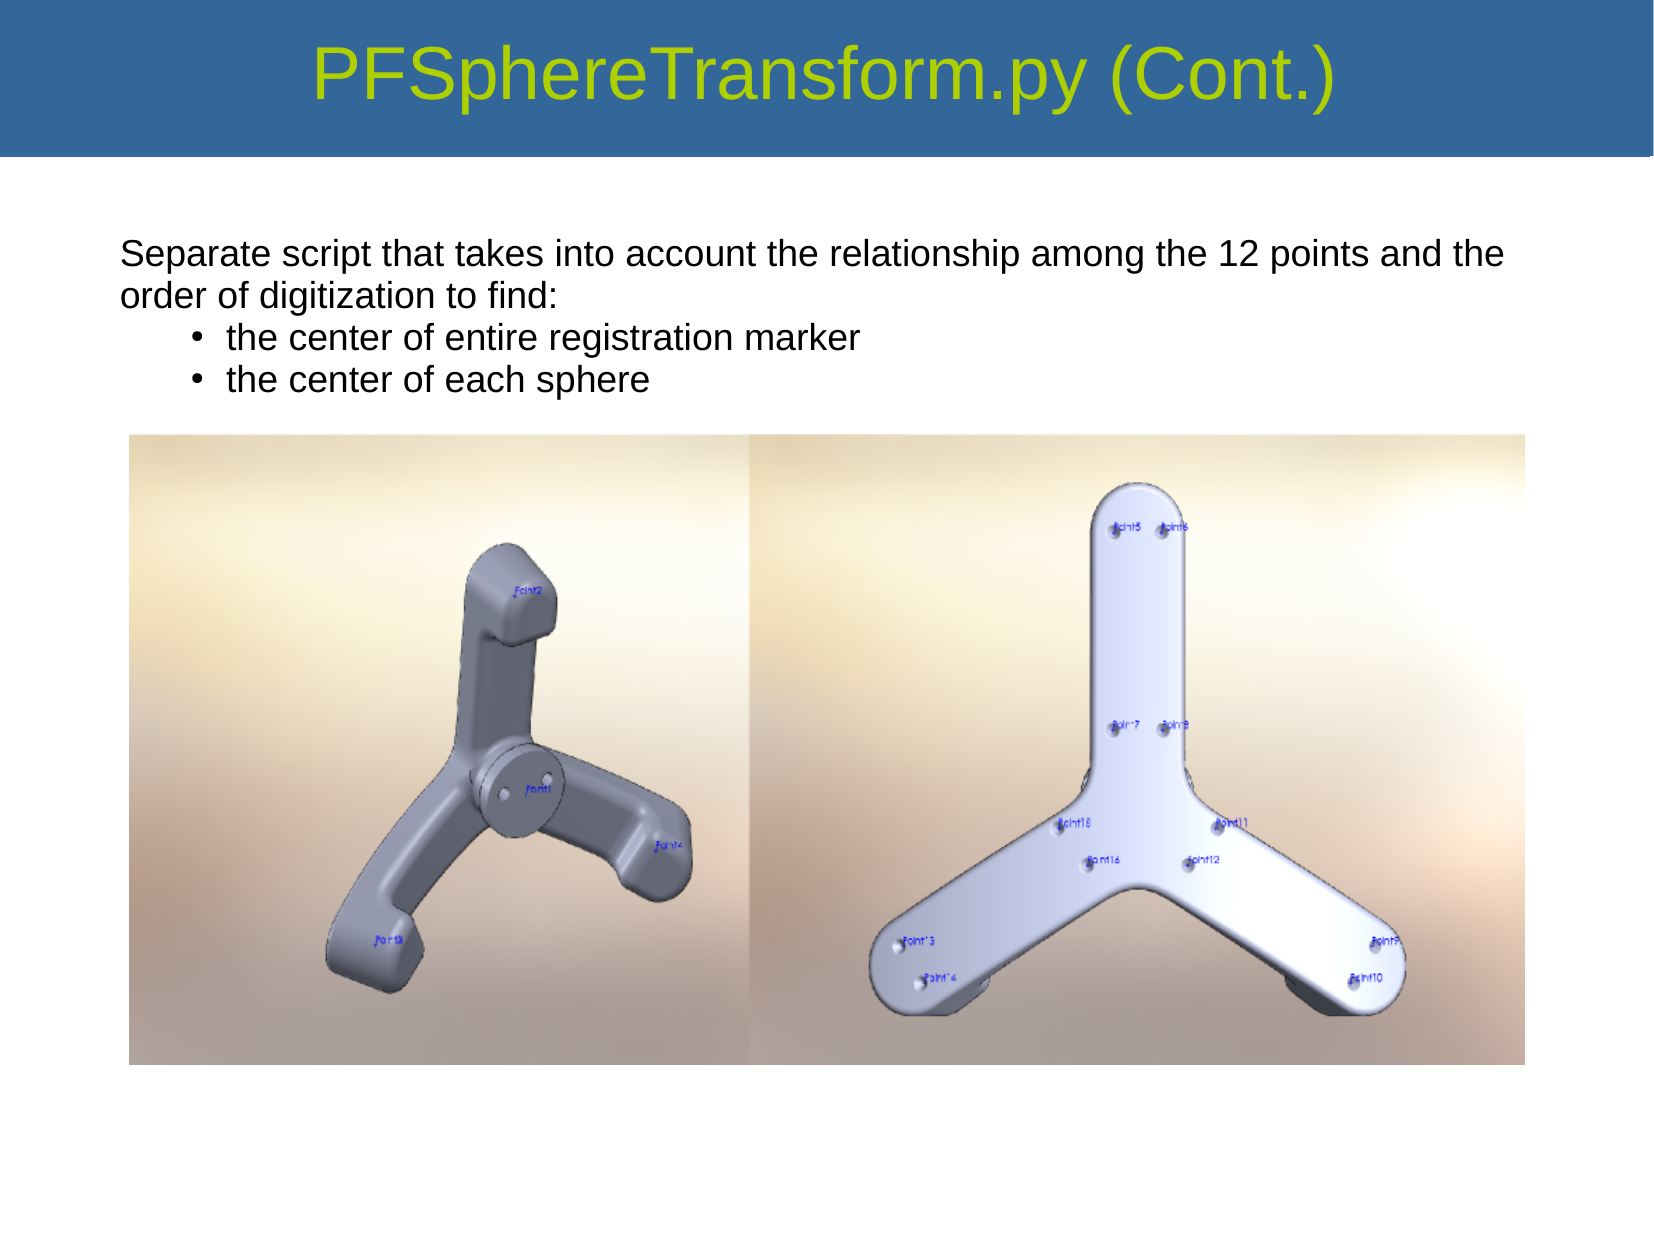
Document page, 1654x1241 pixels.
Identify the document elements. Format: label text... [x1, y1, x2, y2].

text_box Separate script that takes into account the relationship among the 12 points and the order of digitization to find: the center of entire registration marker the center of each sphere [105, 225, 1561, 408]
picture [129, 434, 1525, 1066]
text_box PFSphereTransform.py (Cont.) [0, 24, 1651, 123]
text_box [0, 0, 1654, 156]
